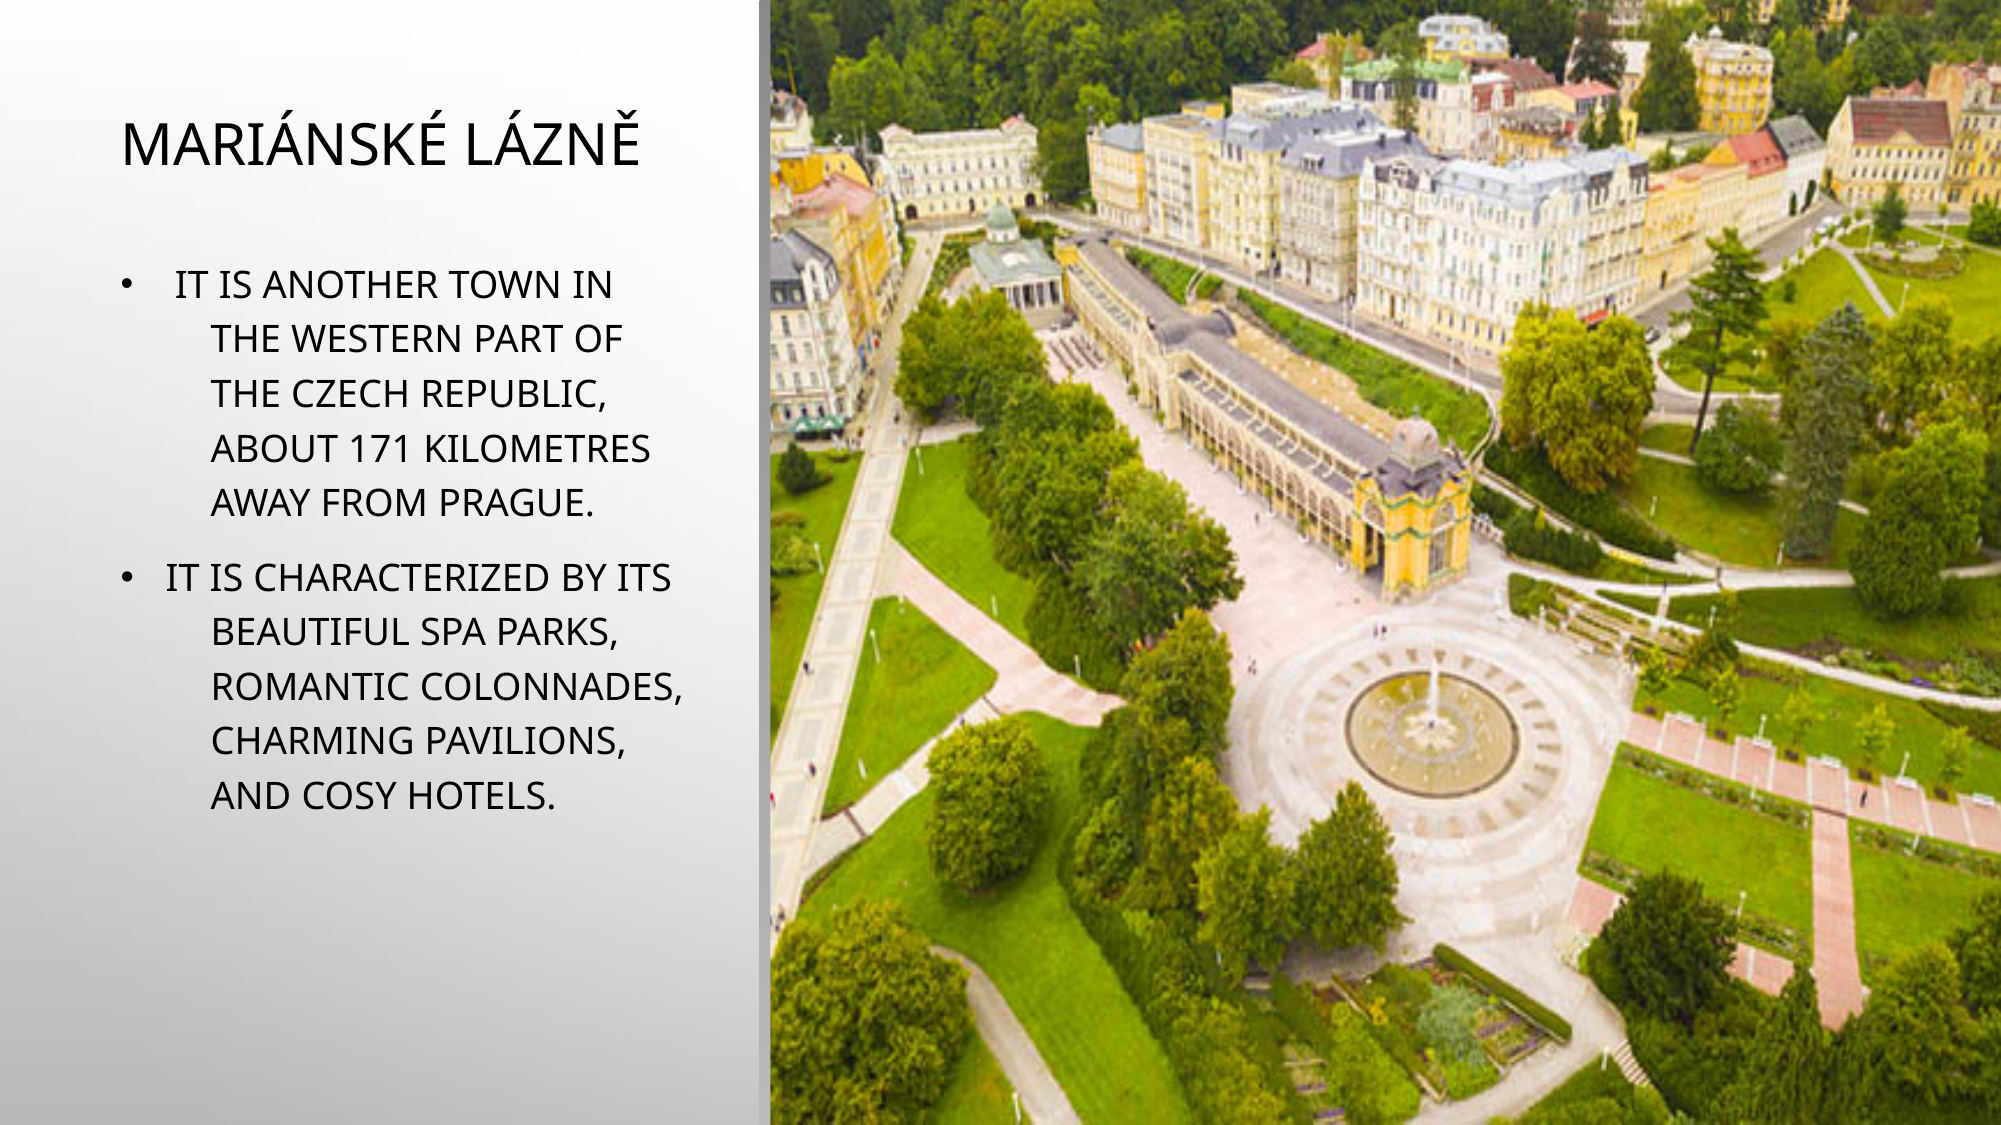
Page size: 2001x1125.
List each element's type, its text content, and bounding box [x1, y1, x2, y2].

list it is another town in the western part of the Czech Republic, about 171 kilometres away from Prague. It is characterized by its beautiful spa parks, romantic colonnades, charming pavilions, and cosy hotels. [105, 243, 700, 869]
picture [0, 0, 760, 1125]
text_box MARIÁNSKÉ LÁZNĚ [105, 99, 684, 186]
picture [762, 0, 2000, 1125]
